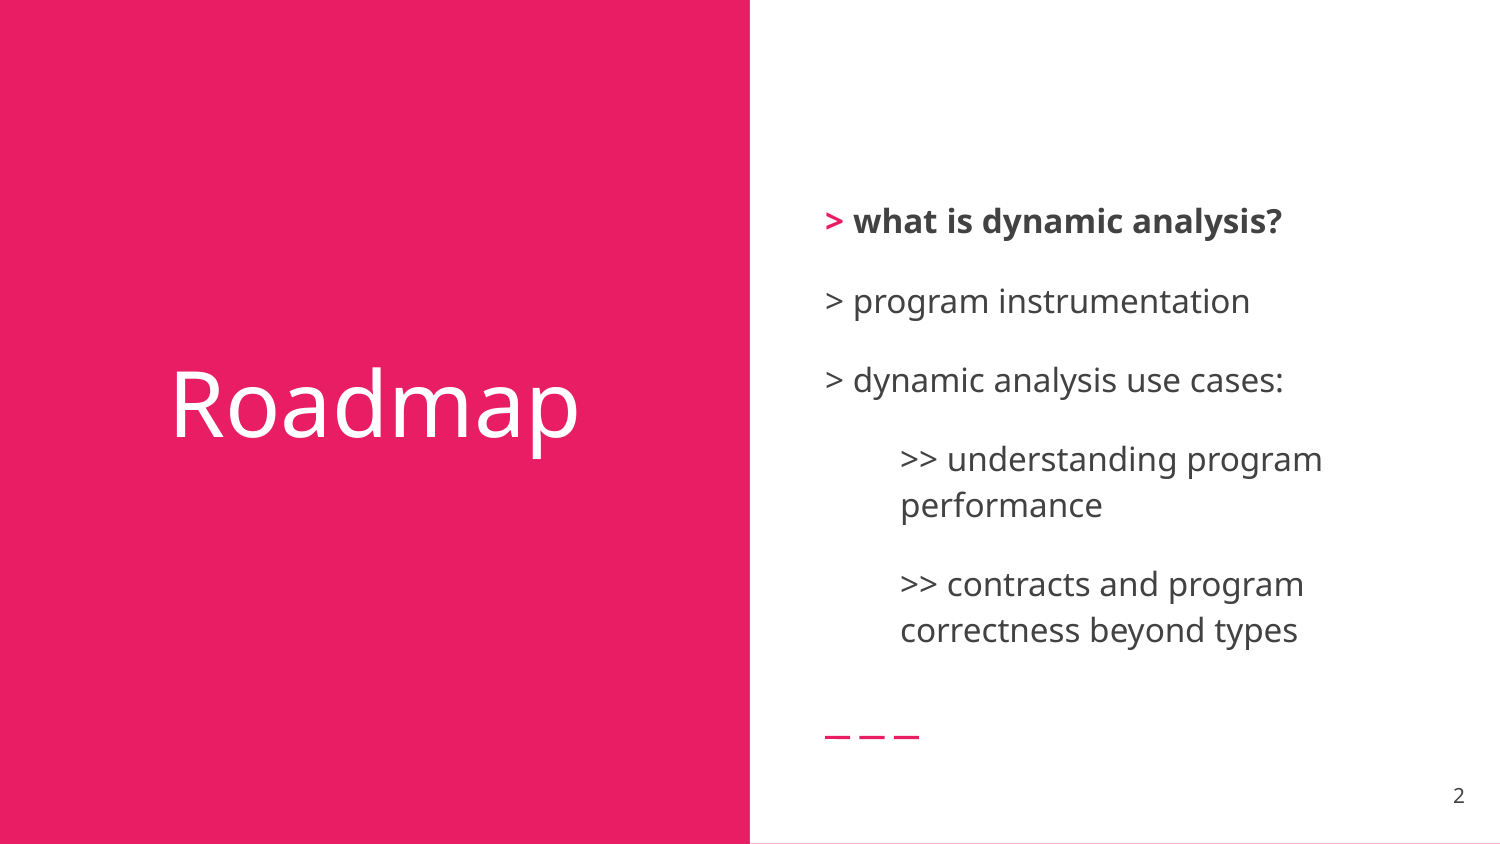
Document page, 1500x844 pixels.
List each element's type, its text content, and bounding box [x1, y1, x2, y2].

title Roadmap [43, 176, 708, 471]
slide_number <number> [1389, 764, 1480, 830]
list > what is dynamic analysis? > program instrumentation > dynamic analysis use cases: >> understanding program performance >> contracts and program correctness beyond types [810, 118, 1440, 725]
